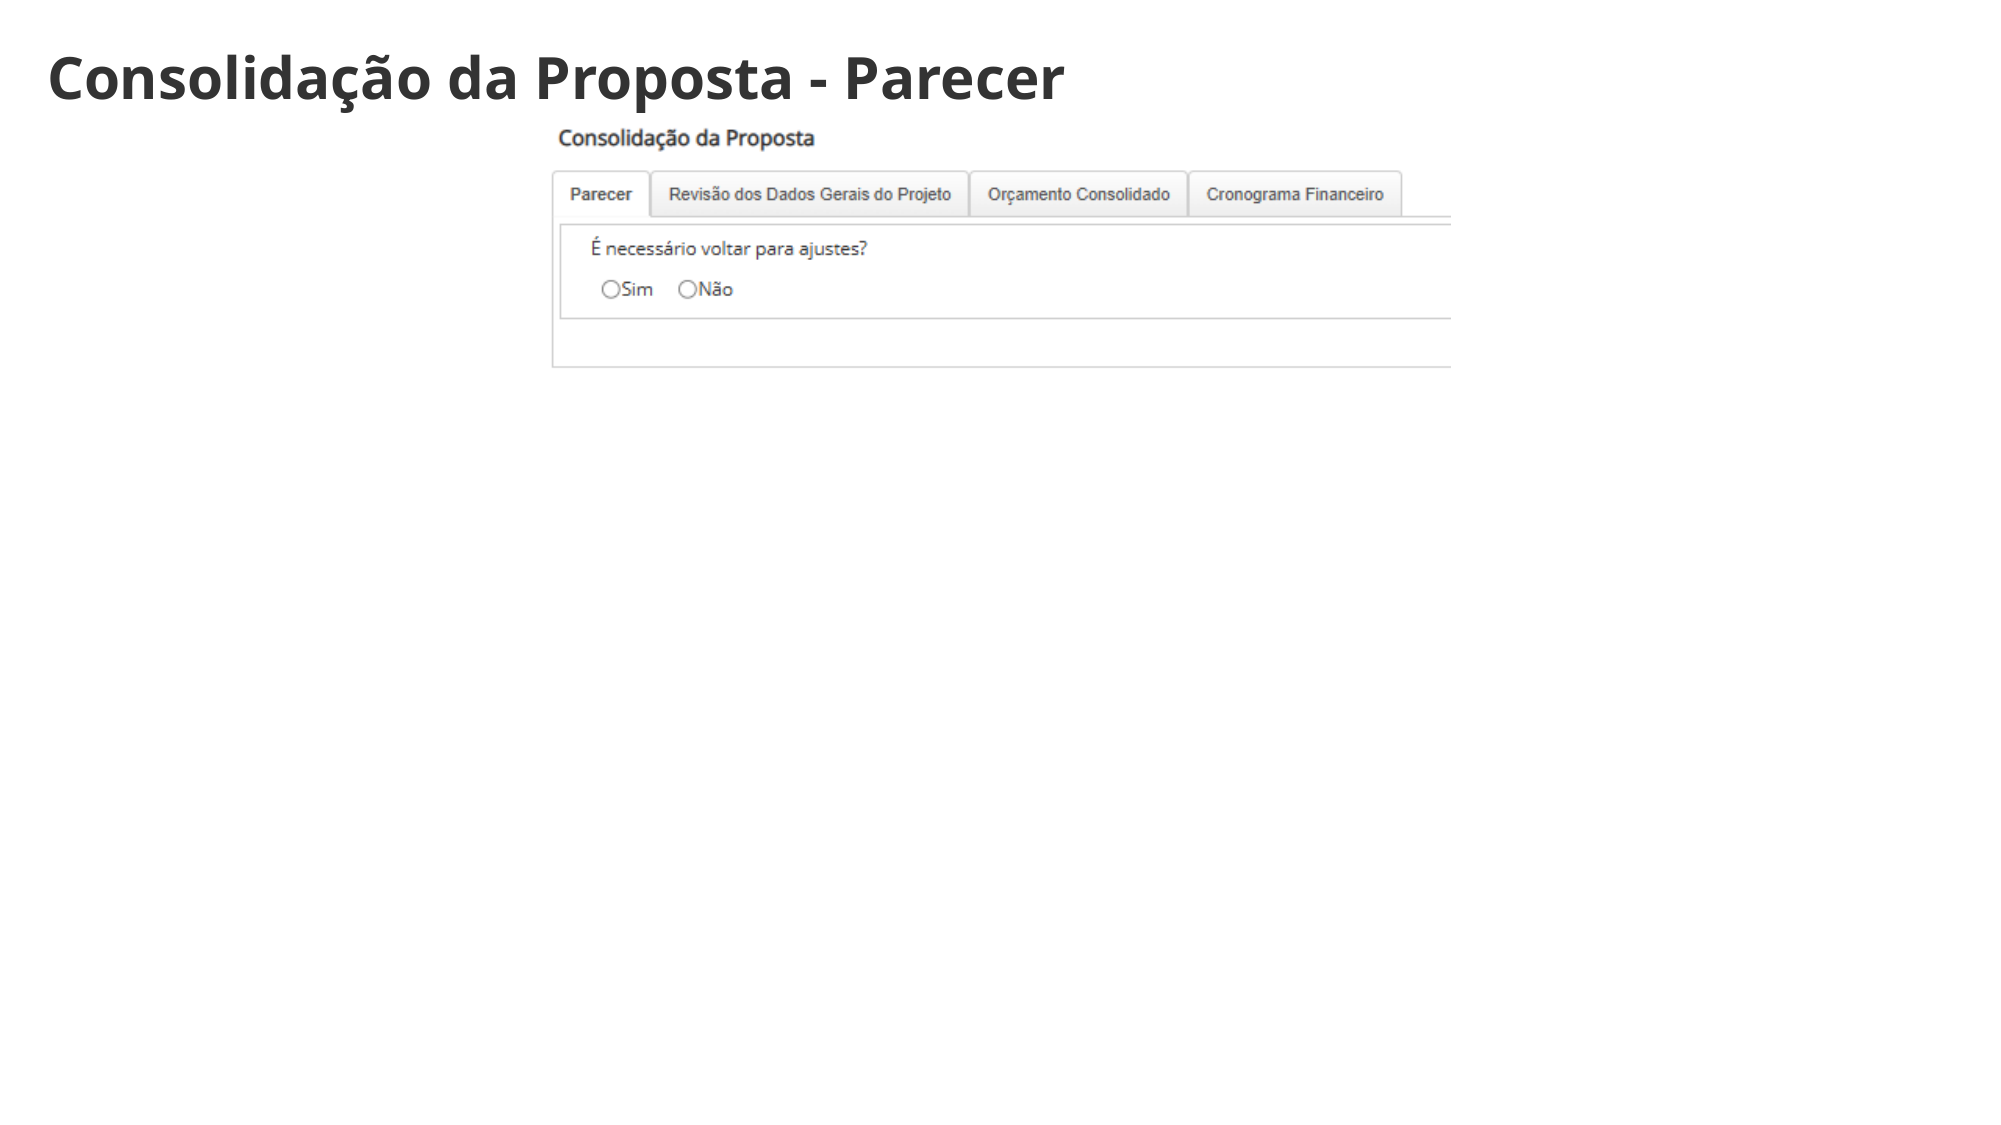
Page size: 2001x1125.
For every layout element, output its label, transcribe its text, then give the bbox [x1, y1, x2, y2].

picture [549, 119, 1451, 402]
title Consolidação da Proposta - Parecer [32, 29, 1982, 120]
